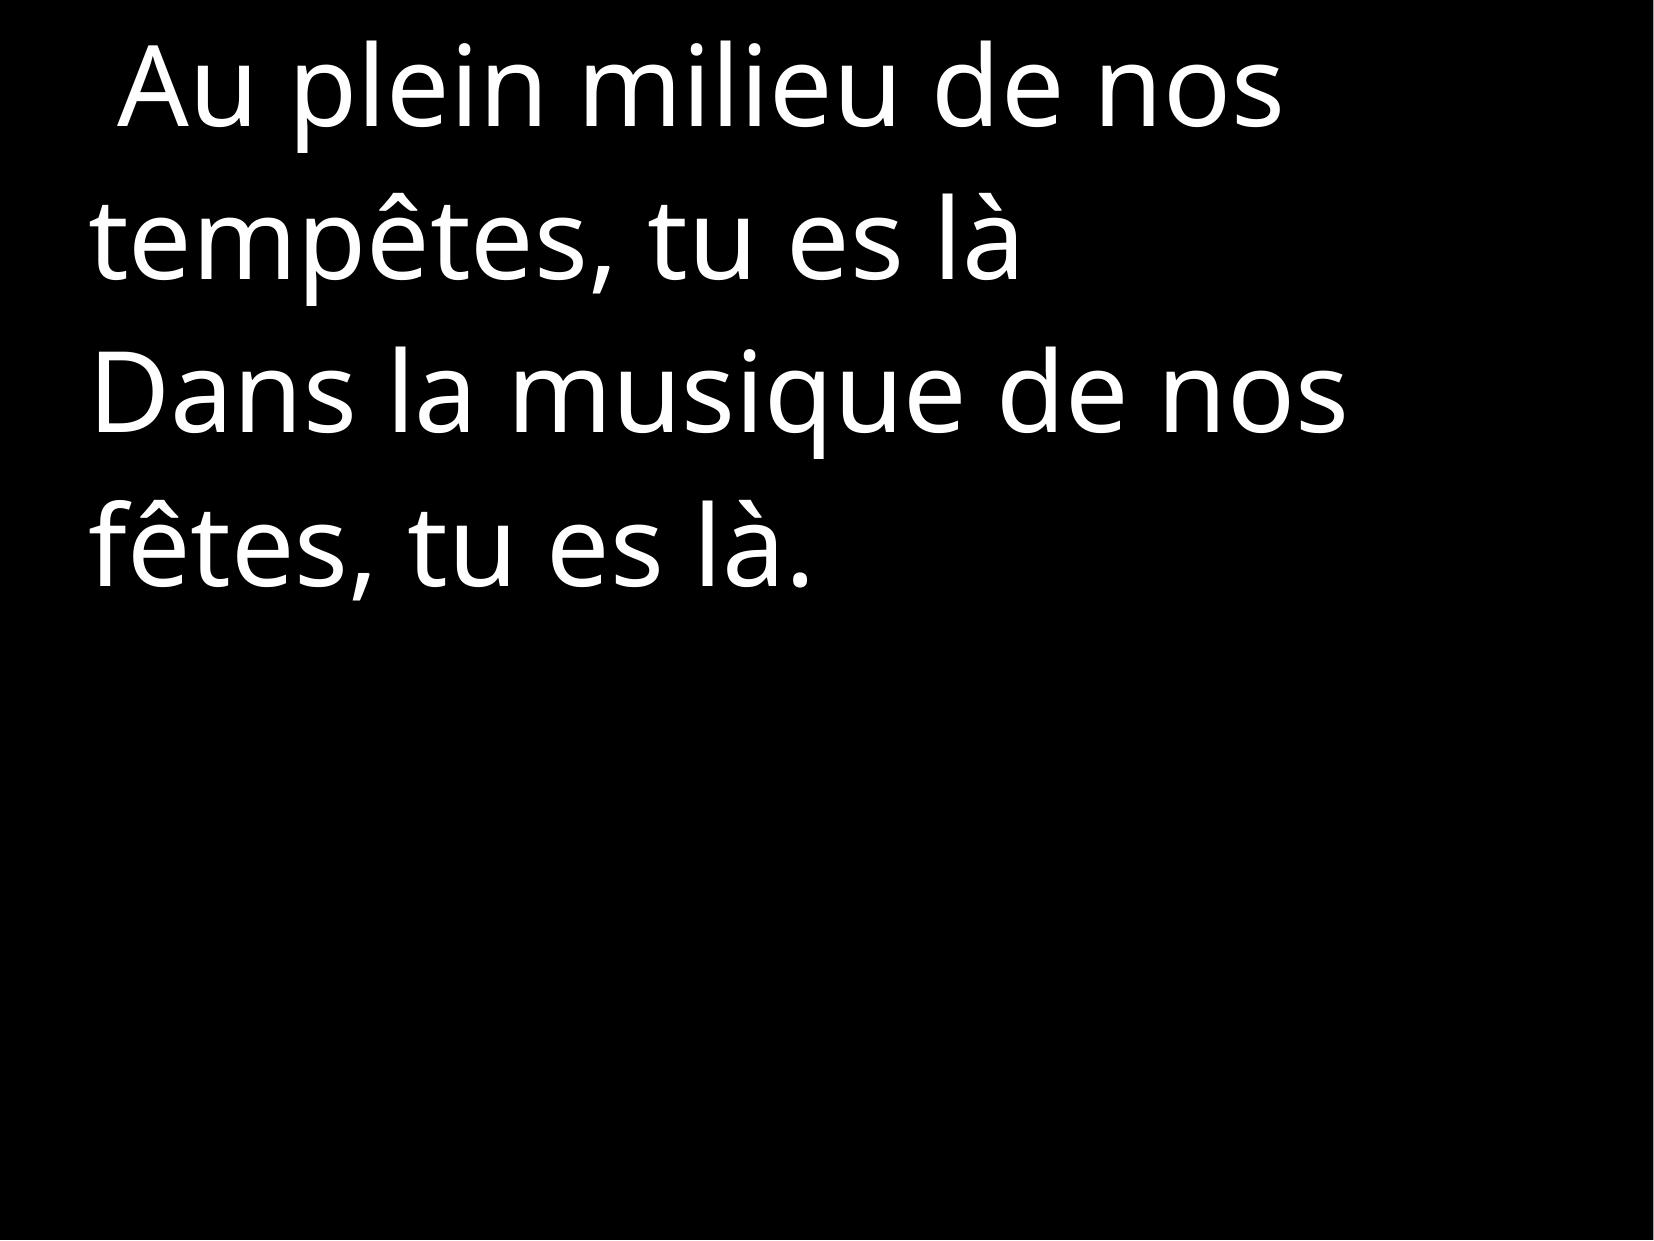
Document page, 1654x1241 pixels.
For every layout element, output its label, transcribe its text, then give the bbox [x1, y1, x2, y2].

list Au plein milieu de nos tempêtes, tu es là Dans la musique de nos fêtes, tu es là. [88, 6, 1577, 1056]
